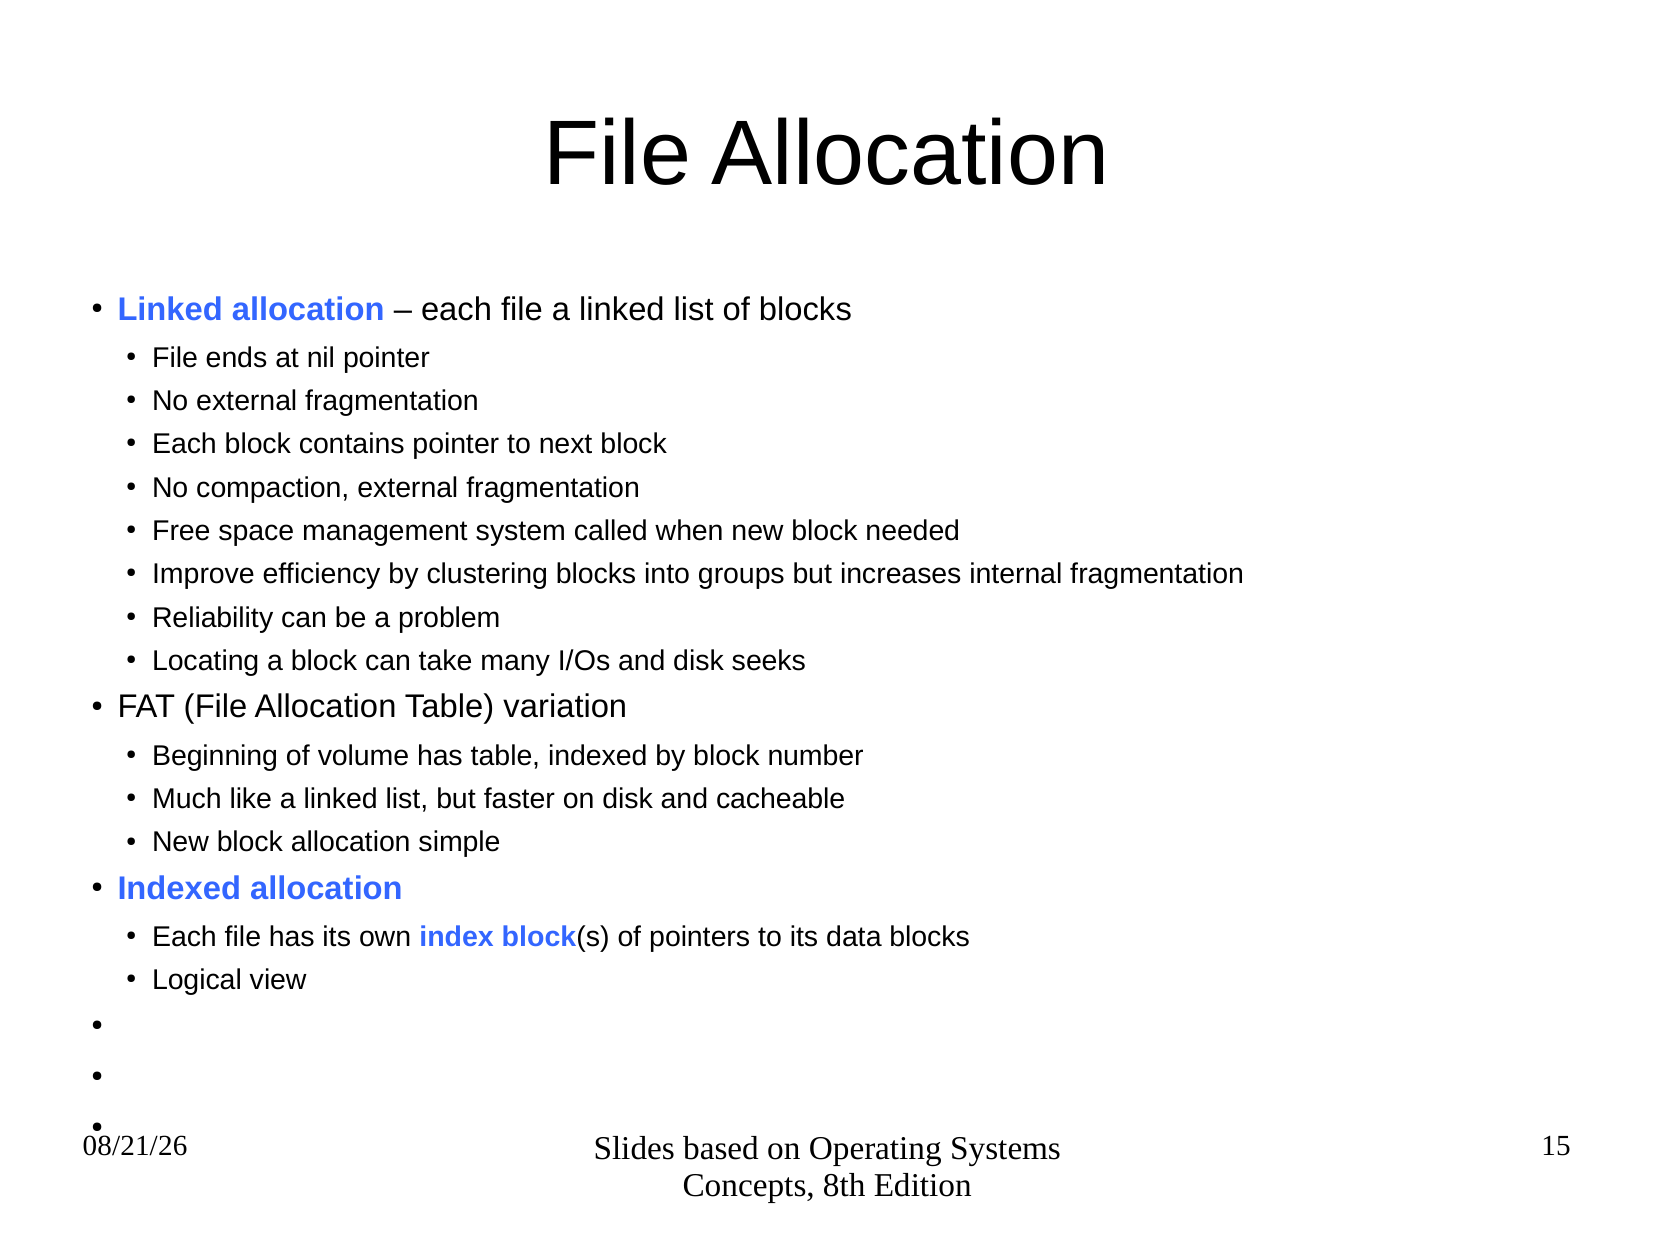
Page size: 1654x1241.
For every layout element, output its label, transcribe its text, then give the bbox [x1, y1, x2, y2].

title File Allocation [82, 49, 1571, 257]
list Linked allocation – each file a linked list of blocks File ends at nil pointer No external fragmentation Each block contains pointer to next block No compaction, external fragmentation Free space management system called when new block needed Improve efficiency by clustering blocks into groups but increases internal fragmentation Reliability can be a problem Locating a block can take many I/Os and disk seeks FAT (File Allocation Table) variation Beginning of volume has table, indexed by block number Much like a linked list, but faster on disk and cacheable New block allocation simple Indexed allocation Each file has its own index block(s) of pointers to its data blocks Logical view [82, 290, 1571, 1010]
